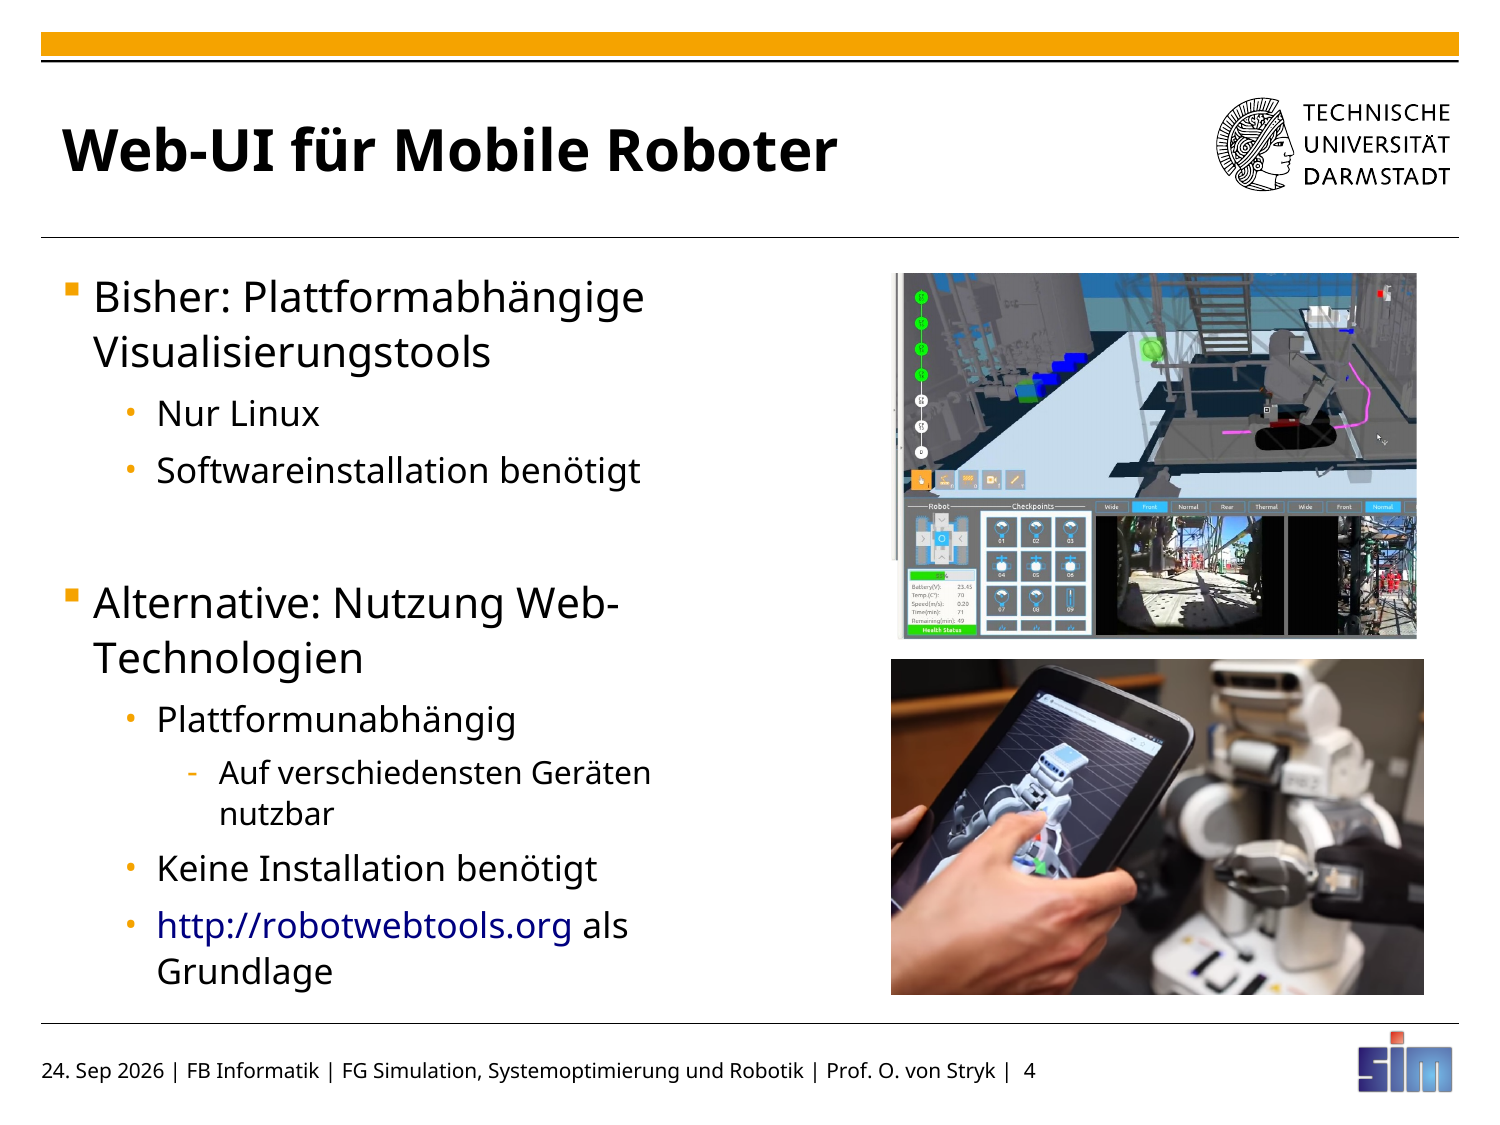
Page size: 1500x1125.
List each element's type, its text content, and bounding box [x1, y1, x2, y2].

title Web-UI für Mobile Roboter [47, 72, 1152, 226]
picture [891, 273, 1417, 640]
picture [1357, 1030, 1453, 1093]
list Bisher: Plattformabhängige Visualisierungstools Nur Linux Softwareinstallation benötigt Alternative: Nutzung Web-Technologien Plattformunabhängig Auf verschiedensten Geräten nutzbar Keine Installation benötigt http://robotwebtools.org als Grundlage [47, 261, 766, 1004]
picture [891, 659, 1424, 995]
